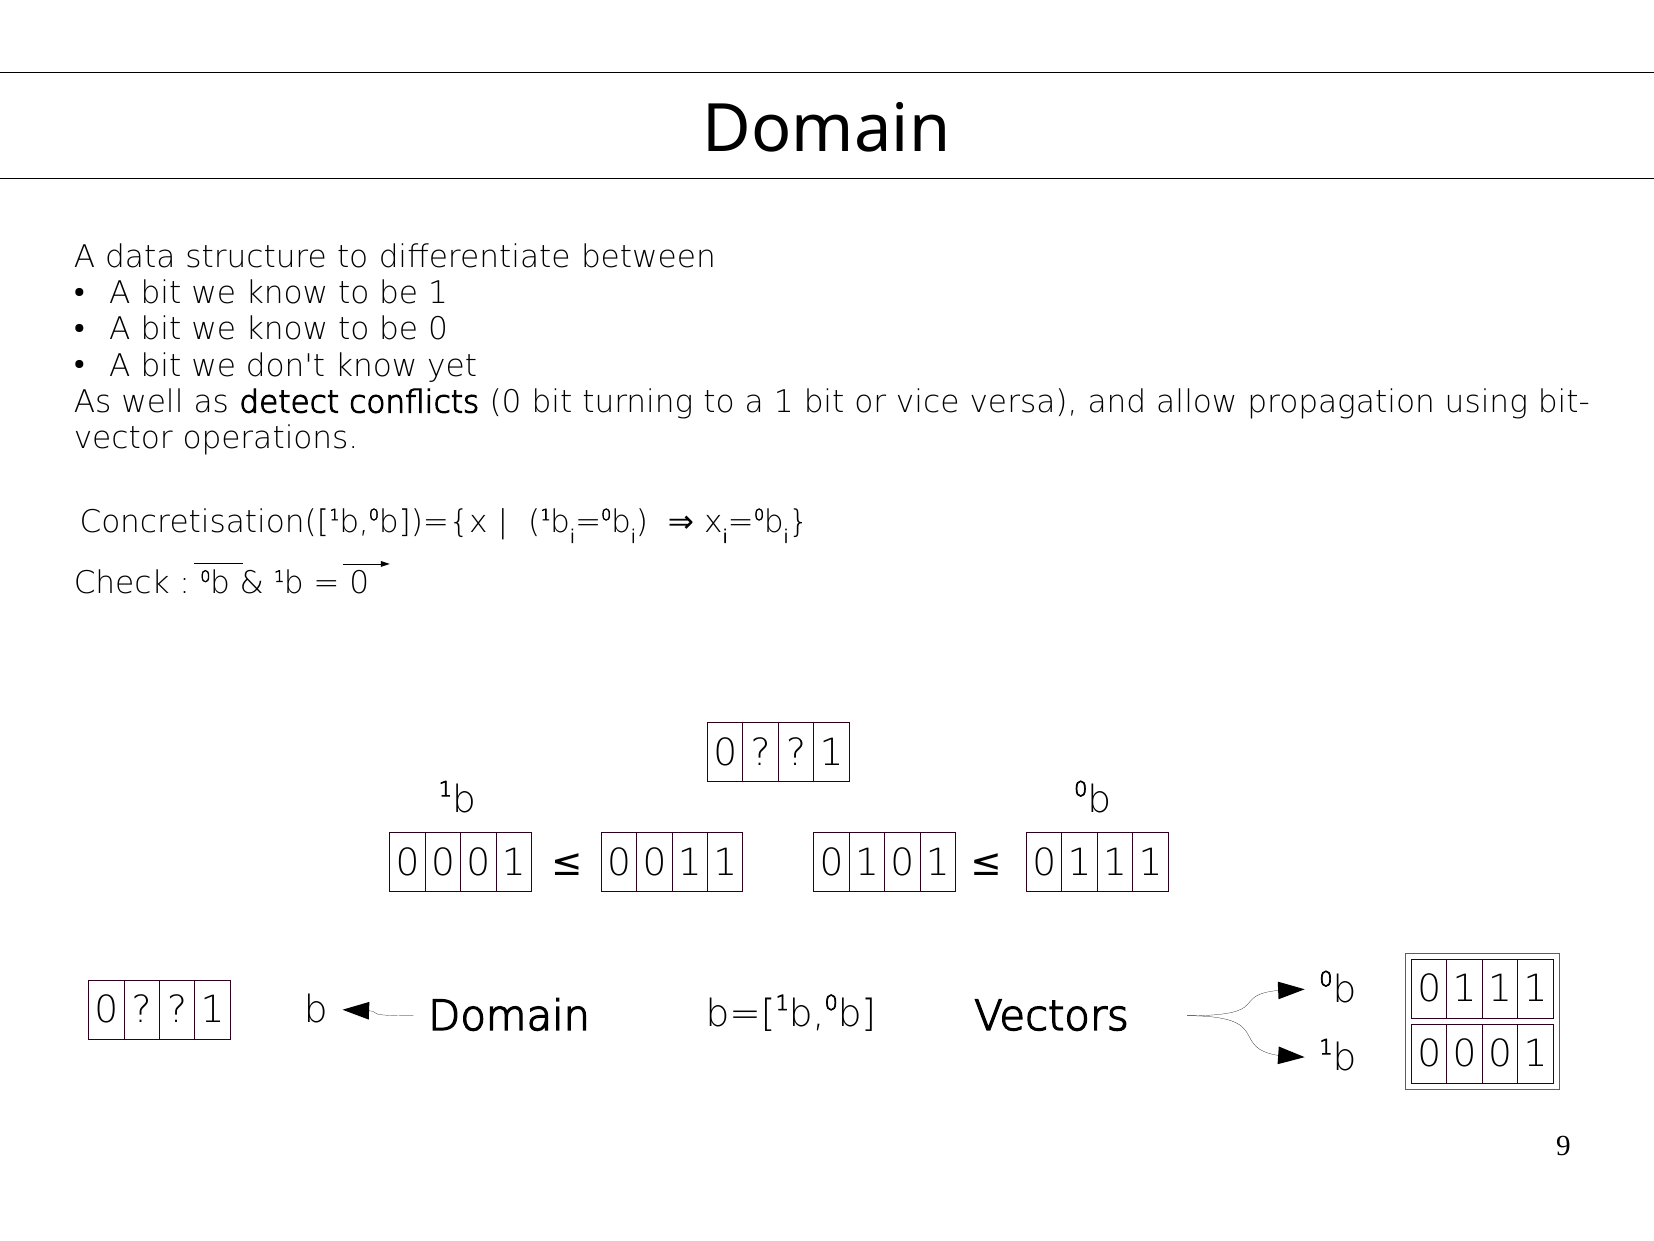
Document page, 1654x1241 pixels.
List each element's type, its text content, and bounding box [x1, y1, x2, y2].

text_box 0 [460, 832, 496, 892]
text_box ? [124, 980, 159, 1040]
text_box b [289, 980, 343, 1040]
text_box 1 [813, 722, 850, 782]
text_box 0 [884, 832, 920, 892]
text_box 1 [1061, 832, 1097, 892]
text_box 0 [707, 722, 742, 782]
text_box 0 [813, 832, 849, 892]
text_box Domain [0, 72, 1654, 166]
text_box b=[1b,0b] [690, 980, 895, 1046]
text_box Vectors [959, 983, 1188, 1048]
text_box 1 [920, 832, 955, 892]
text_box 0 [1026, 832, 1061, 892]
text_box A data structure to differentiate between A bit we know to be 1 A bit we know to be 0 A bit we don't know yet As well as detect conflicts (0 bit turning to a 1 bit or vice versa), and allow propagation using bit-vector operations. [59, 231, 1607, 467]
text_box 1 [707, 832, 743, 892]
text_box 0 [1482, 1024, 1517, 1084]
text_box 0 [389, 832, 425, 892]
text_box 1 [1517, 1024, 1554, 1084]
text_box 0 [425, 832, 460, 892]
text_box ? [778, 722, 813, 782]
text_box 0 [636, 832, 672, 892]
text_box 0 [601, 832, 636, 892]
text_box 0 [1411, 1024, 1446, 1084]
text_box 1b [1304, 1024, 1373, 1090]
text_box ? [742, 722, 778, 782]
text_box ? [159, 980, 194, 1040]
text_box 1 [496, 832, 532, 892]
text_box 1 [1132, 832, 1169, 892]
text_box 1 [1517, 959, 1554, 1019]
text_box 0b [1059, 766, 1127, 832]
text_box 1 [849, 832, 884, 892]
text_box 0 [1411, 959, 1446, 1019]
text_box Check : 0b & 1b = 0 [59, 557, 419, 626]
text_box 1 [194, 980, 231, 1040]
text_box Domain [413, 983, 662, 1048]
text_box 1 [672, 832, 707, 892]
text_box 0 [1446, 1024, 1482, 1084]
text_box ≤ [955, 832, 1017, 892]
text_box 0 [88, 980, 124, 1040]
text_box Concretisation([1b,0b])={x | (1bi=0bi) ⇒ xi=0bi} [64, 496, 1595, 565]
text_box ≤ [536, 832, 598, 892]
text_box 1 [1097, 832, 1132, 892]
text_box 1 [1482, 959, 1517, 1019]
text_box 1b [424, 766, 492, 832]
text_box 0b [1304, 956, 1373, 1022]
text_box 1 [1446, 959, 1482, 1019]
